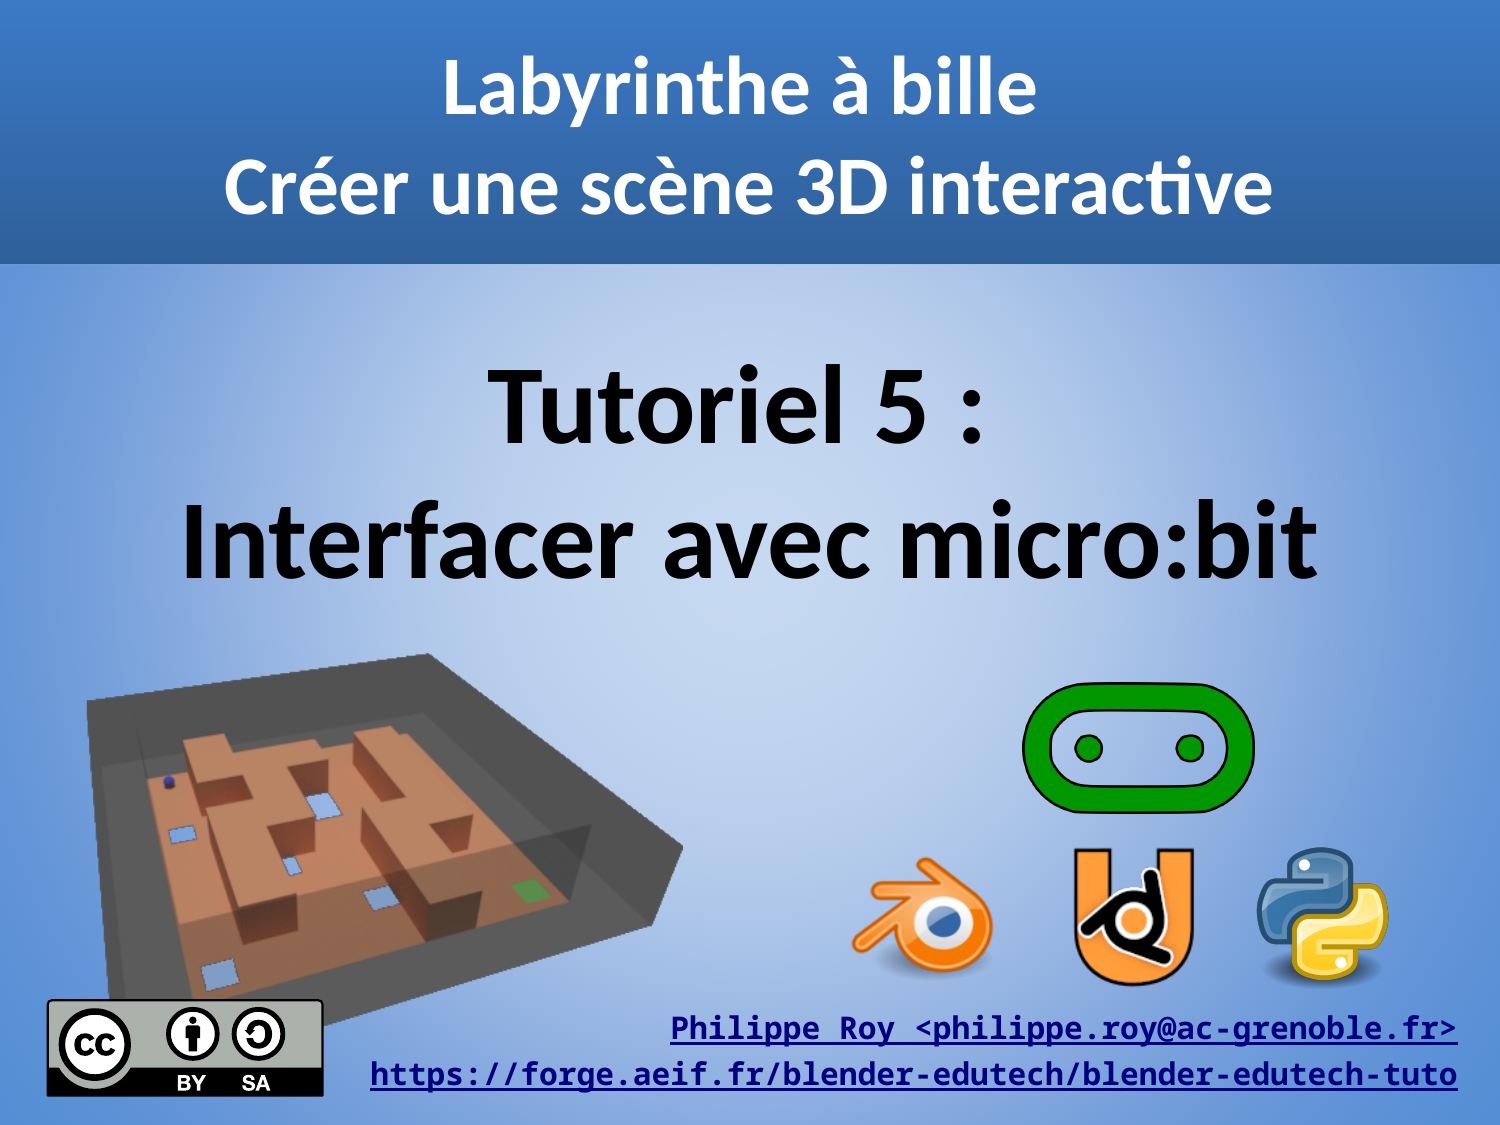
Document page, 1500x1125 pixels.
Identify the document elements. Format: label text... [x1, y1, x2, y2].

text_box Philippe Roy <philippe.roy@ac-grenoble.fr> [338, 1004, 1473, 1051]
picture [0, 626, 1500, 1125]
text_box Tutoriel 5 : Interfacer avec micro:bit [0, 323, 1500, 626]
text_box https://forge.aeif.fr/blender-edutech/blender-edutech-tuto [338, 1051, 1473, 1097]
picture [0, 264, 1500, 323]
title Labyrinthe à bille Créer une scène 3D interactive [0, 0, 1500, 264]
